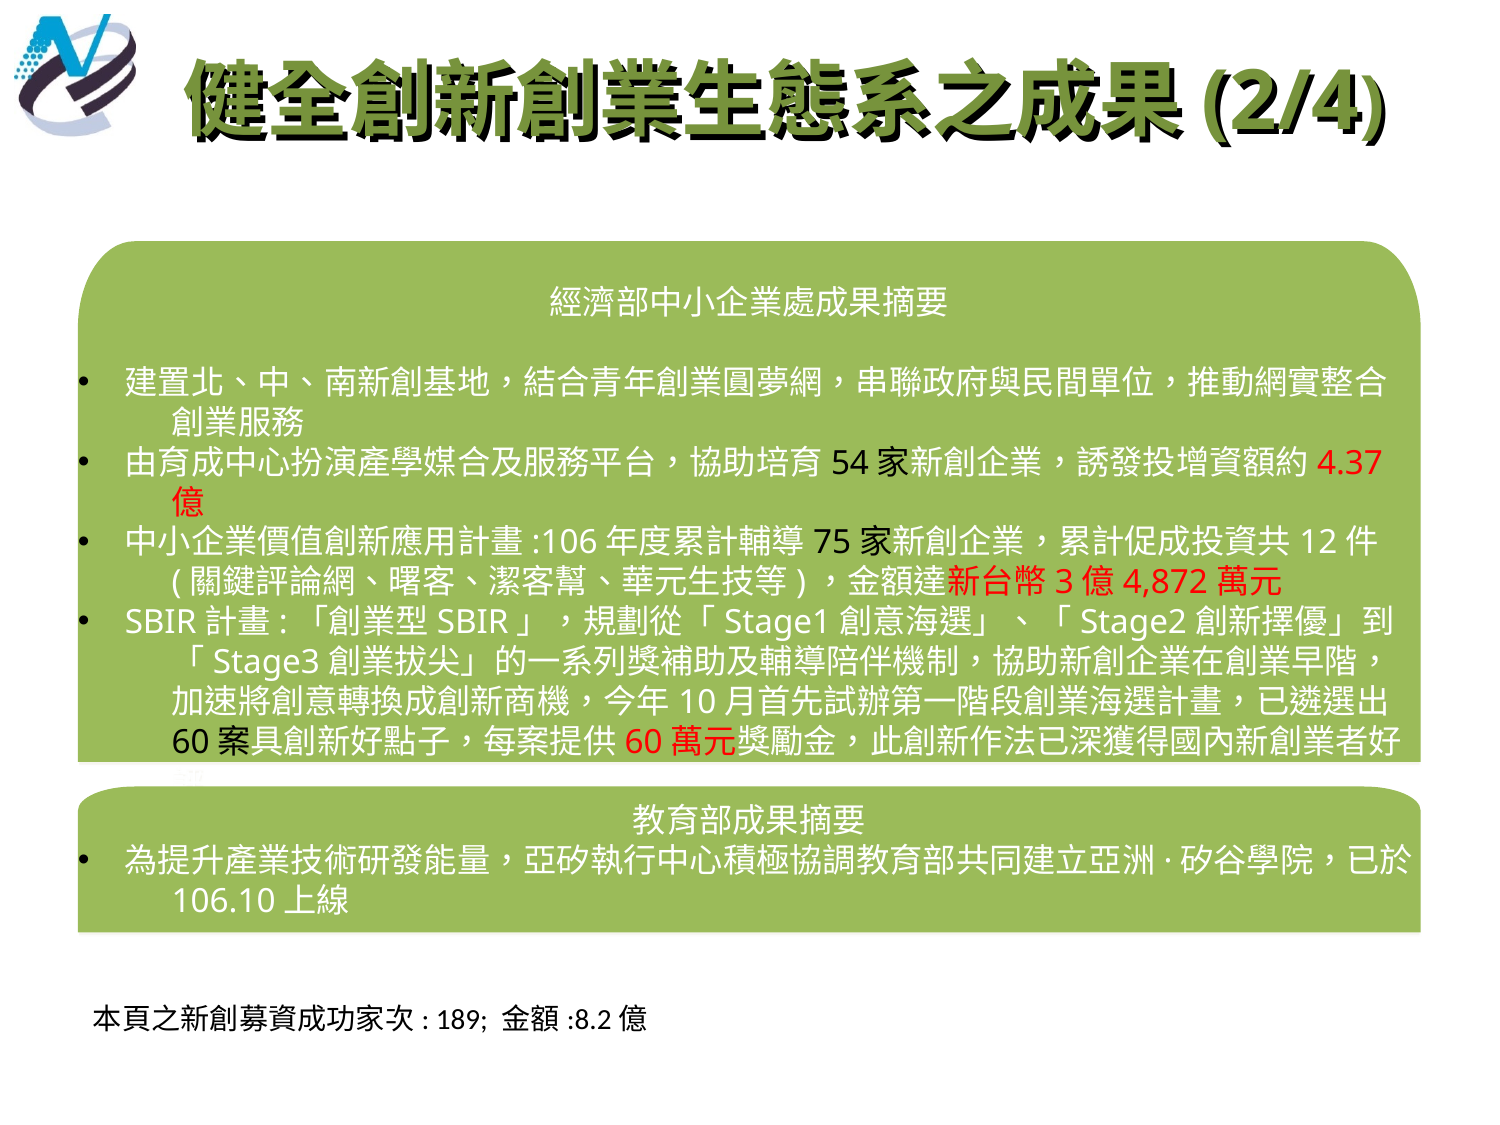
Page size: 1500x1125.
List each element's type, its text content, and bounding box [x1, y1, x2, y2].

text_box 健全創新創業生態系之成果(2/4) [59, 0, 1450, 194]
text_box 本頁之新創募資成功家次: 189; 金額:8.2億 [77, 992, 935, 1044]
text_box 教育部成果摘要 為提升產業技術研發能量，亞矽執行中心積極協調教育部共同建立亞洲·矽谷學院，已於106.10上線 [77, 786, 1421, 933]
text_box 經濟部中小企業處成果摘要 建置北、中、南新創基地，結合青年創業圓夢網，串聯政府與民間單位，推動網實整合創業服務 由育成中心扮演產學媒合及服務平台，協助培育54家新創企業，誘發投增資額約4.37億 中小企業價值創新應用計畫:106年度累計輔導75家新創企業，累計促成投資共12件(關鍵評論網、曙客、潔客幫、華元生技等)，金額達新台幣3億4,872萬元 SBIR計畫:「創業型SBIR」，規劃從「Stage1創意海選」、「Stage2創新擇優」到「Stage3創業拔尖」的一系列獎補助及輔導陪伴機制，協助新創企業在創業早階，加速將創意轉換成創新商機，今年10月首先試辦第一階段創業海選計畫，已遴選出60案具創新好點子，每案提供60萬元獎勵金，此創新作法已深獲得國內新創業者好評 [77, 241, 1421, 762]
